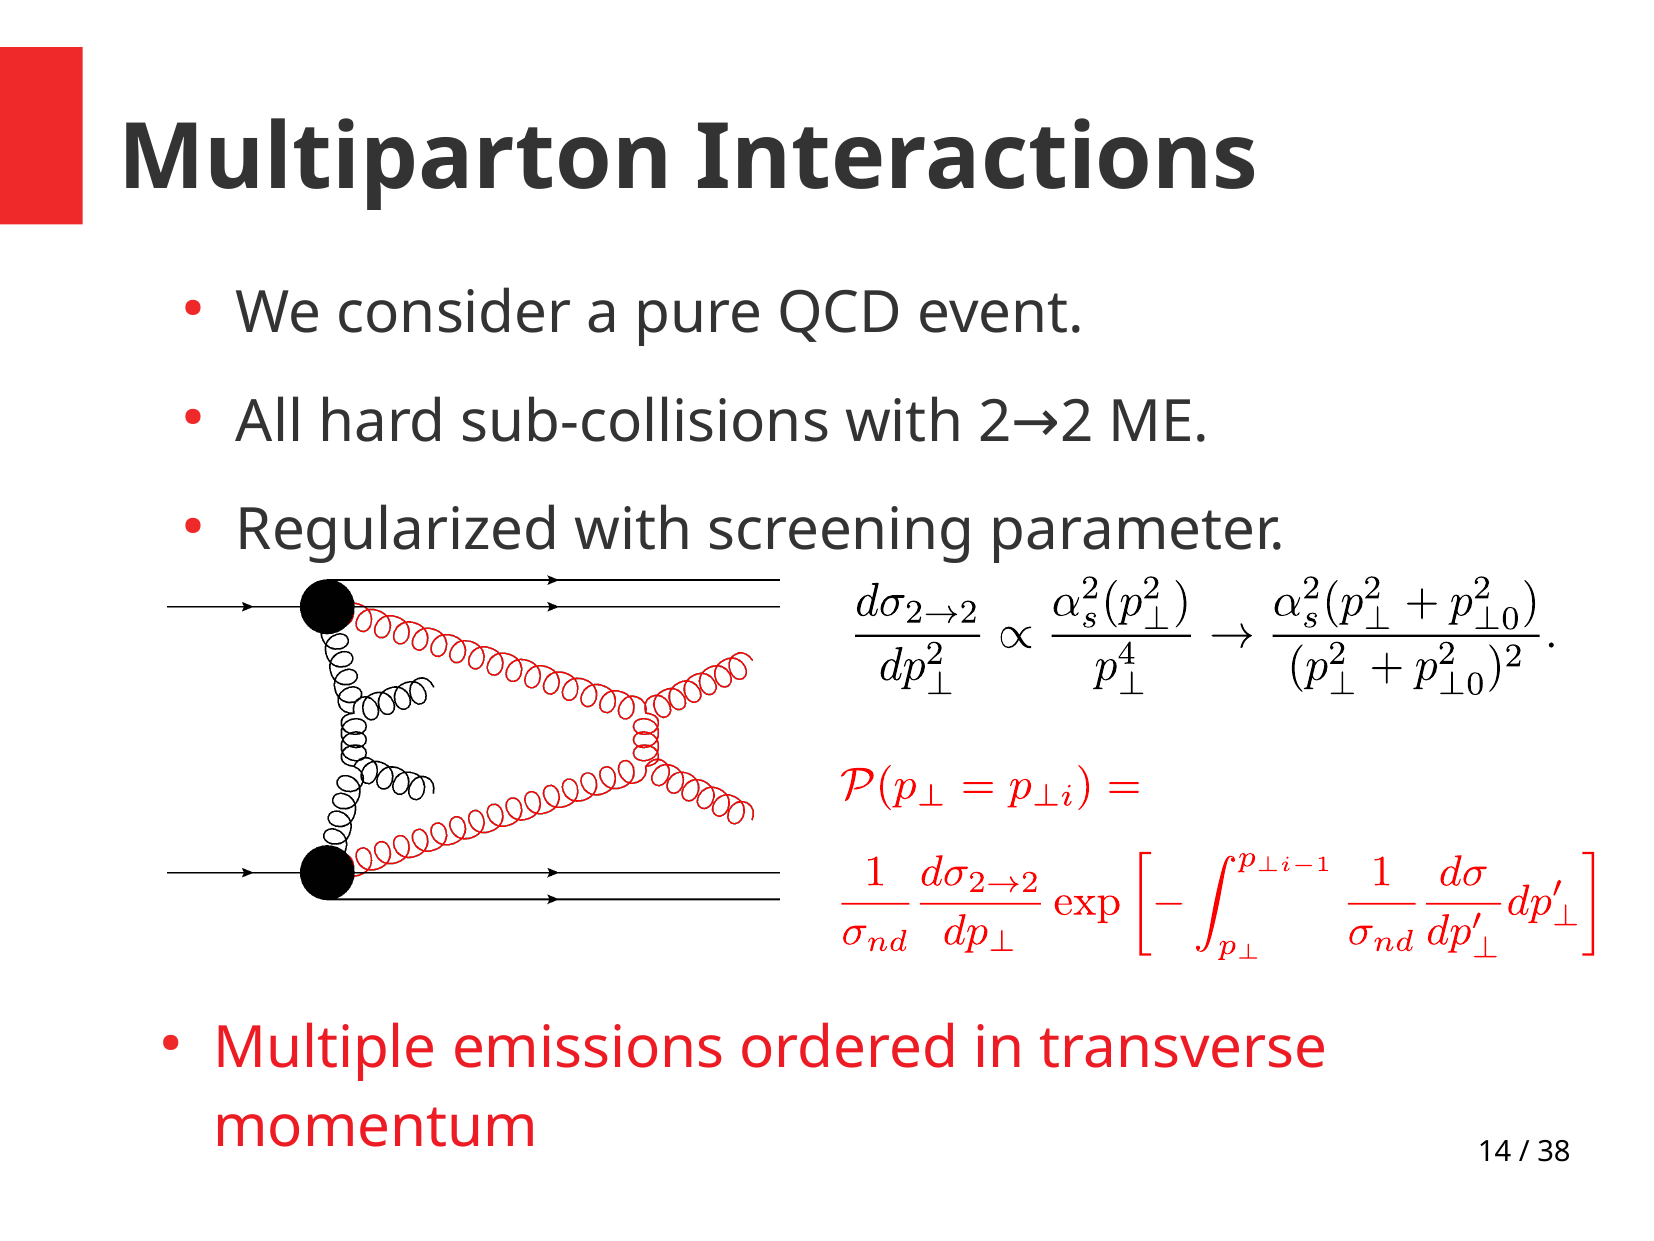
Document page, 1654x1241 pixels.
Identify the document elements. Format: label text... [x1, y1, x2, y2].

text_box [841, 851, 1606, 961]
list We consider a pure QCD event. All hard sub-collisions with 2→2 ME. Regularized with screening parameter. [165, 270, 1583, 466]
list Multiple emissions ordered in transverse momentum [142, 1005, 1561, 1201]
title Multiparton Interactions [118, 49, 1571, 257]
text_box [855, 576, 1558, 695]
text_box [840, 765, 1142, 811]
picture [166, 575, 782, 906]
